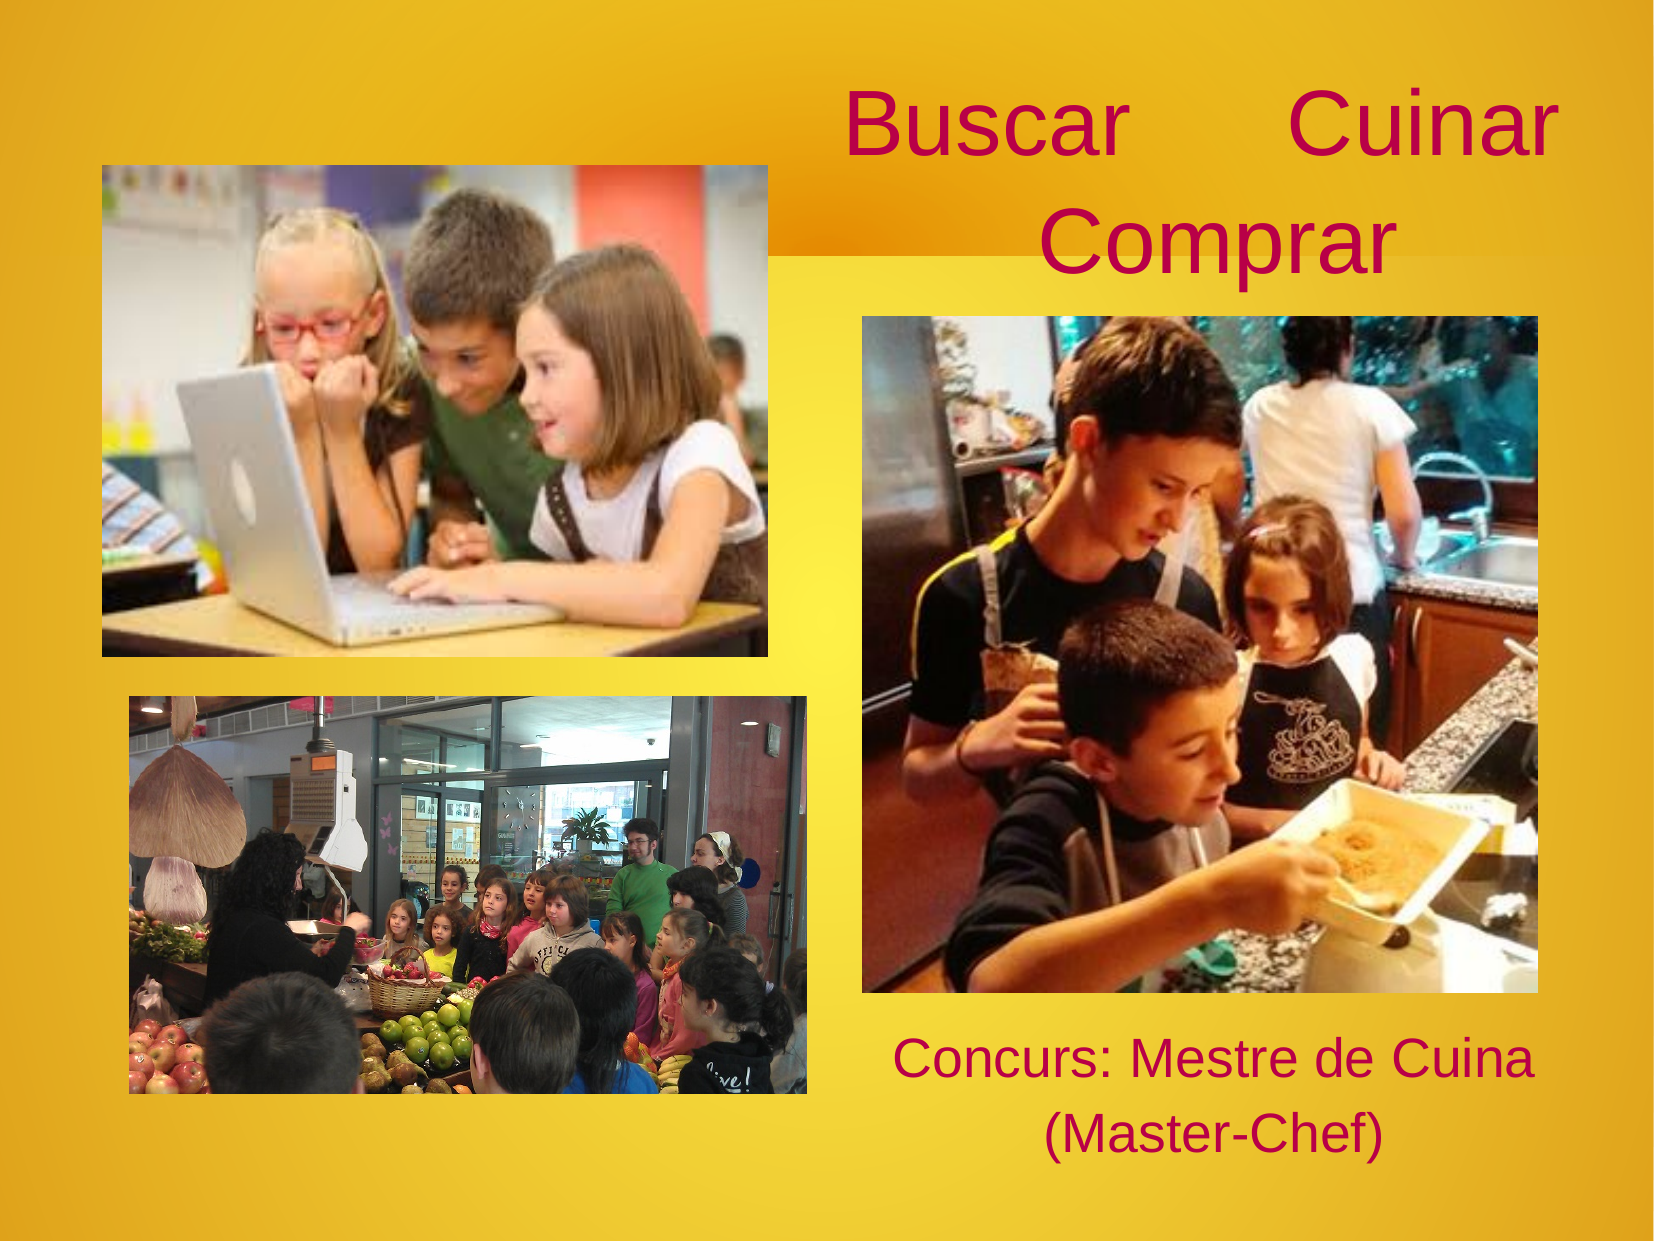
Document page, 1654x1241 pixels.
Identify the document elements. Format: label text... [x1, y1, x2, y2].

list Concurs: Mestre de Cuina (Master-Chef) [843, 1027, 1560, 1170]
picture [102, 165, 768, 657]
list Buscar [737, 70, 1174, 178]
picture [862, 316, 1538, 993]
list Cuinar [1174, 70, 1630, 178]
picture [129, 696, 807, 1094]
list Comprar [968, 188, 1425, 296]
